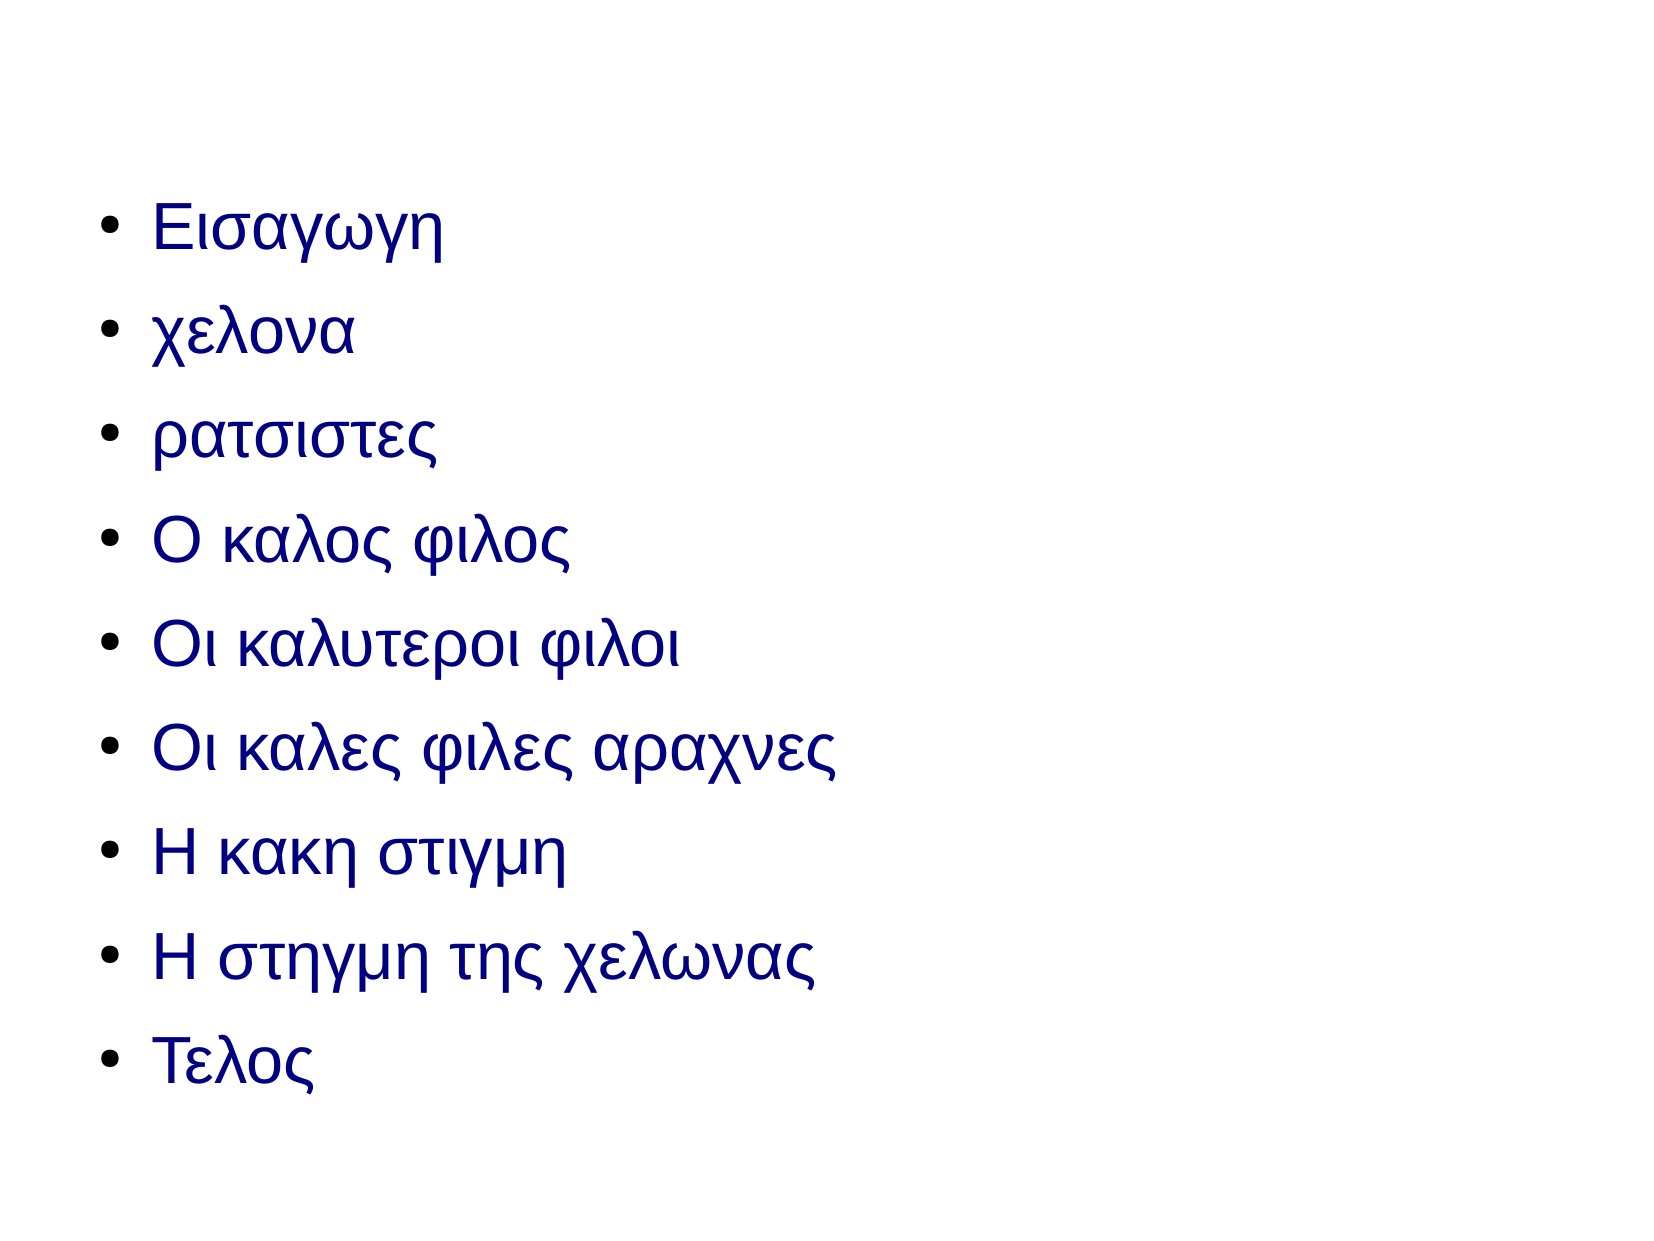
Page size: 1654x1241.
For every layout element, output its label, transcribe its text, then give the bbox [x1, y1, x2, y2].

list Εισαγωγη χελονα ρατσιστες Ο καλος φιλος Οι καλυτεροι φιλοι Οι καλες φιλες αραχνες Η κακη στιγμη Η στηγμη της χελωνας Τελος [80, 188, 1536, 1111]
